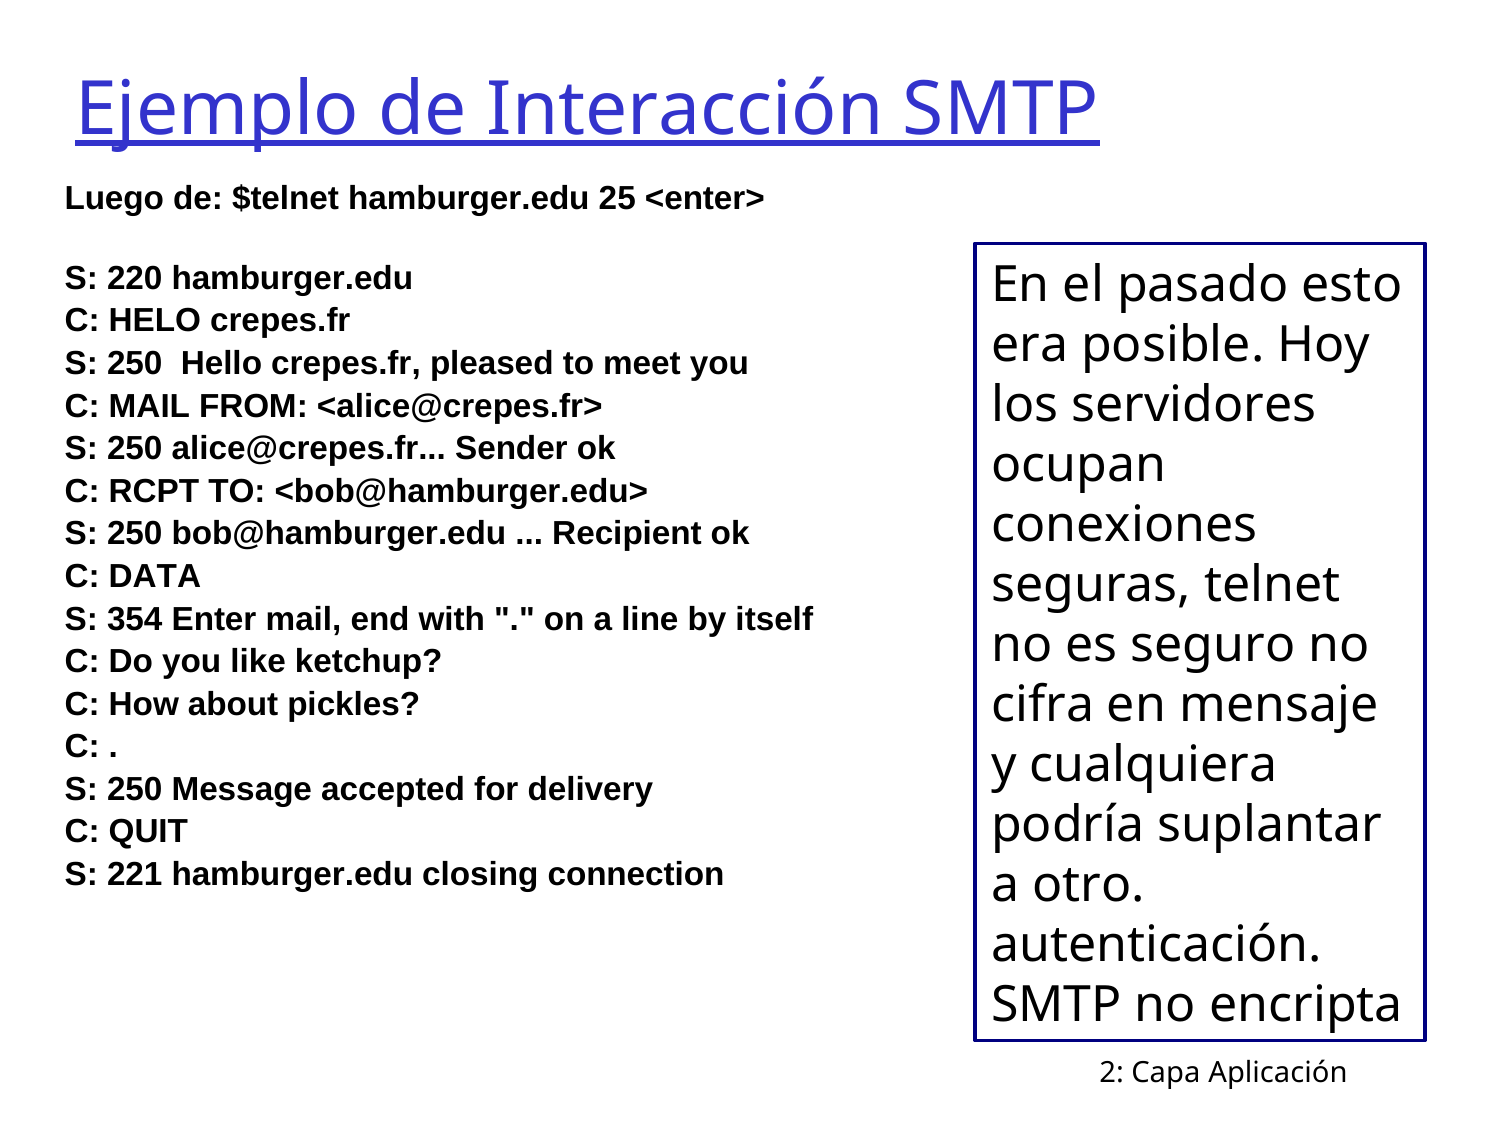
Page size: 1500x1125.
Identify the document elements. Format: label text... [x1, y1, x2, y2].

list Luego de: $telnet hamburger.edu 25 <enter> S: 220 hamburger.edu C: HELO crepes.fr S: 250 Hello crepes.fr, pleased to meet you C: MAIL FROM: <alice@crepes.fr> S: 250 alice@crepes.fr... Sender ok C: RCPT TO: <bob@hamburger.edu> S: 250 bob@hamburger.edu ... Recipient ok C: DATA S: 354 Enter mail, end with "." on a line by itself C: Do you like ketchup? C: How about pickles? C: . S: 250 Message accepted for delivery C: QUIT S: 221 hamburger.edu closing connection [977, 981, 1415, 1013]
text_box En el pasado esto era posible. Hoy los servidores ocupan conexiones seguras, telnet no es seguro no cifra en mensaje y cualquiera podría suplantar a otro. autenticación. SMTP no encripta [975, 243, 1426, 981]
title Ejemplo de Interacción SMTP [75, 23, 1426, 188]
list Luego de: $telnet hamburger.edu 25 <enter> S: 220 hamburger.edu C: HELO crepes.fr S: 250 Hello crepes.fr, pleased to meet you C: MAIL FROM: <alice@crepes.fr> S: 250 alice@crepes.fr... Sender ok C: RCPT TO: <bob@hamburger.edu> S: 250 bob@hamburger.edu ... Recipient ok C: DATA S: 354 Enter mail, end with "." on a line by itself C: Do you like ketchup? C: How about pickles? C: . S: 250 Message accepted for delivery C: QUIT S: 221 hamburger.edu closing connection [64, 179, 1415, 1013]
